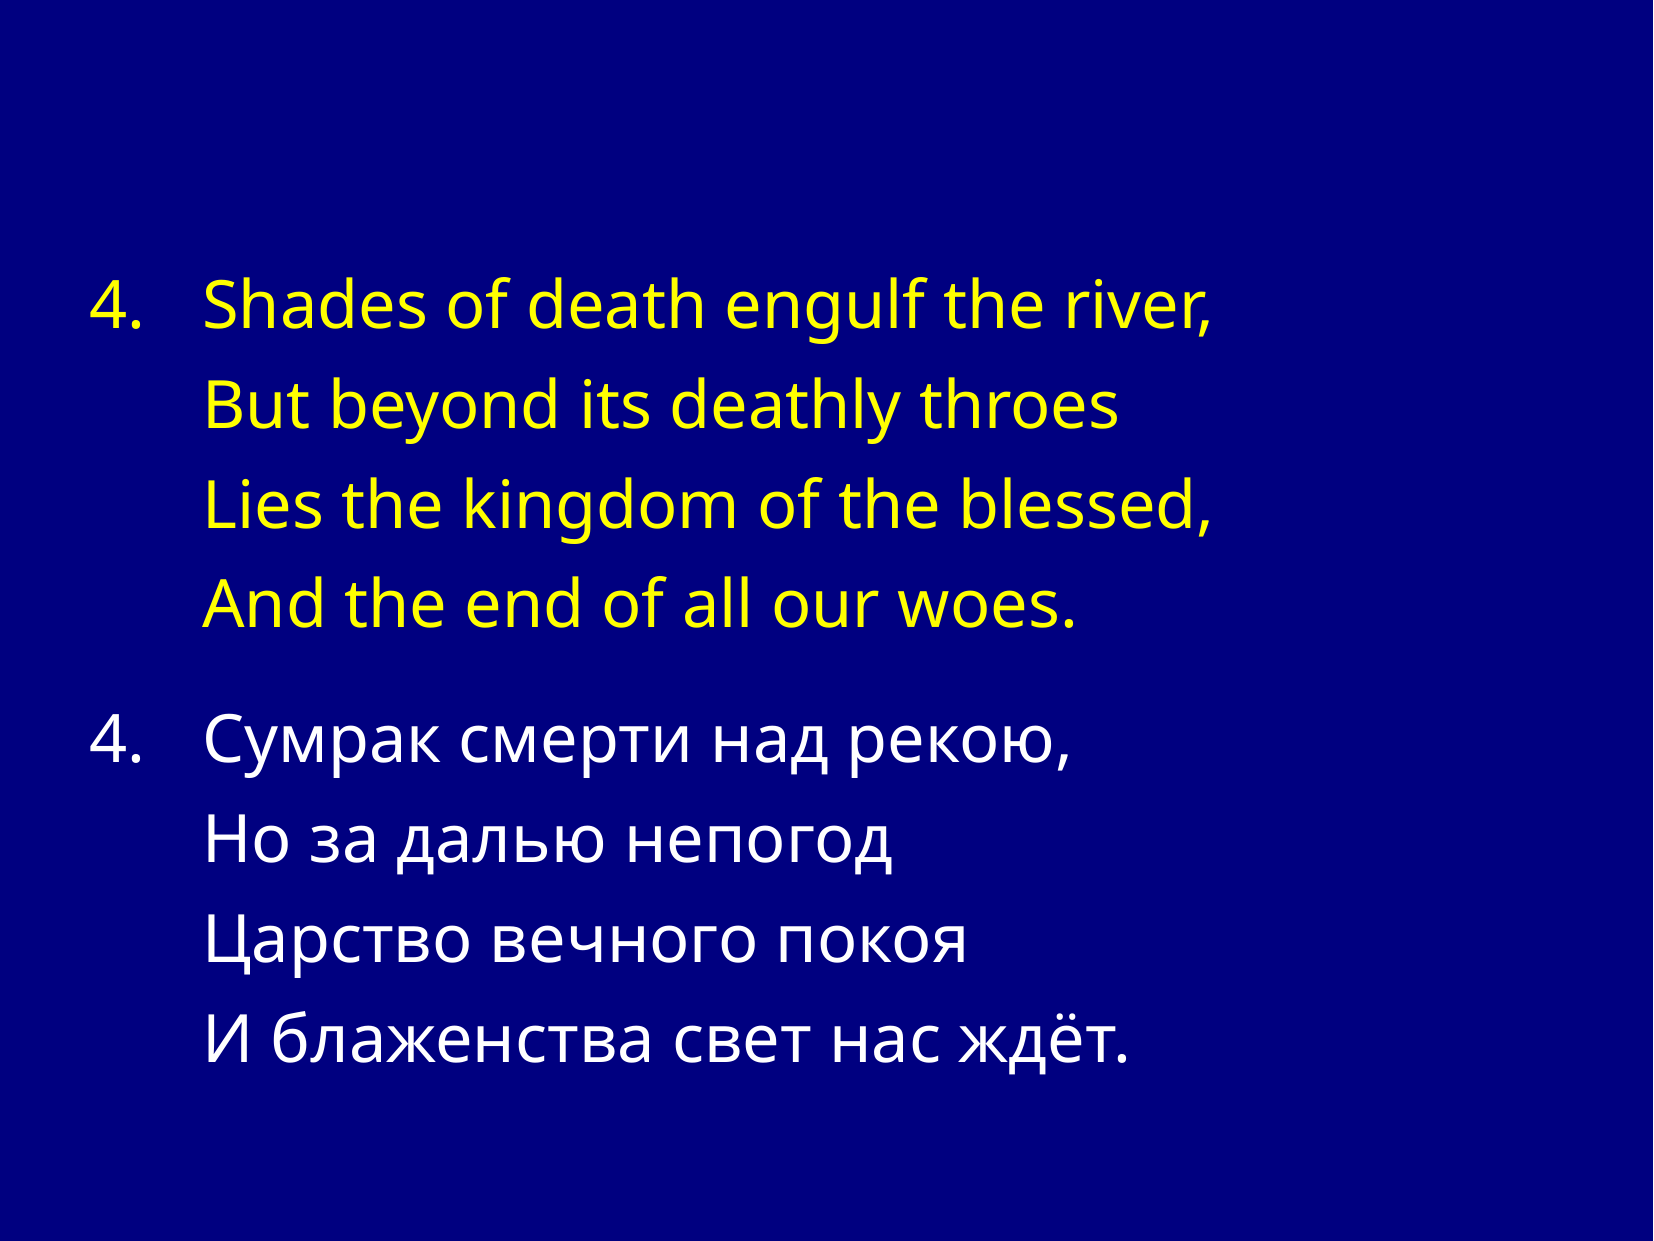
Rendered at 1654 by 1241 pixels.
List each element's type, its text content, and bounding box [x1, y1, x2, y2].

text_box 4. Сумрак смерти над рекою, Но за далью непогод Царство вечного покоя И блаженства свет нас ждёт. [75, 675, 1576, 1163]
text_box 4. Shades of death engulf the river, But beyond its deathly throes Lies the kingdom of the blessed, And the end of all our woes. [75, 150, 1576, 638]
